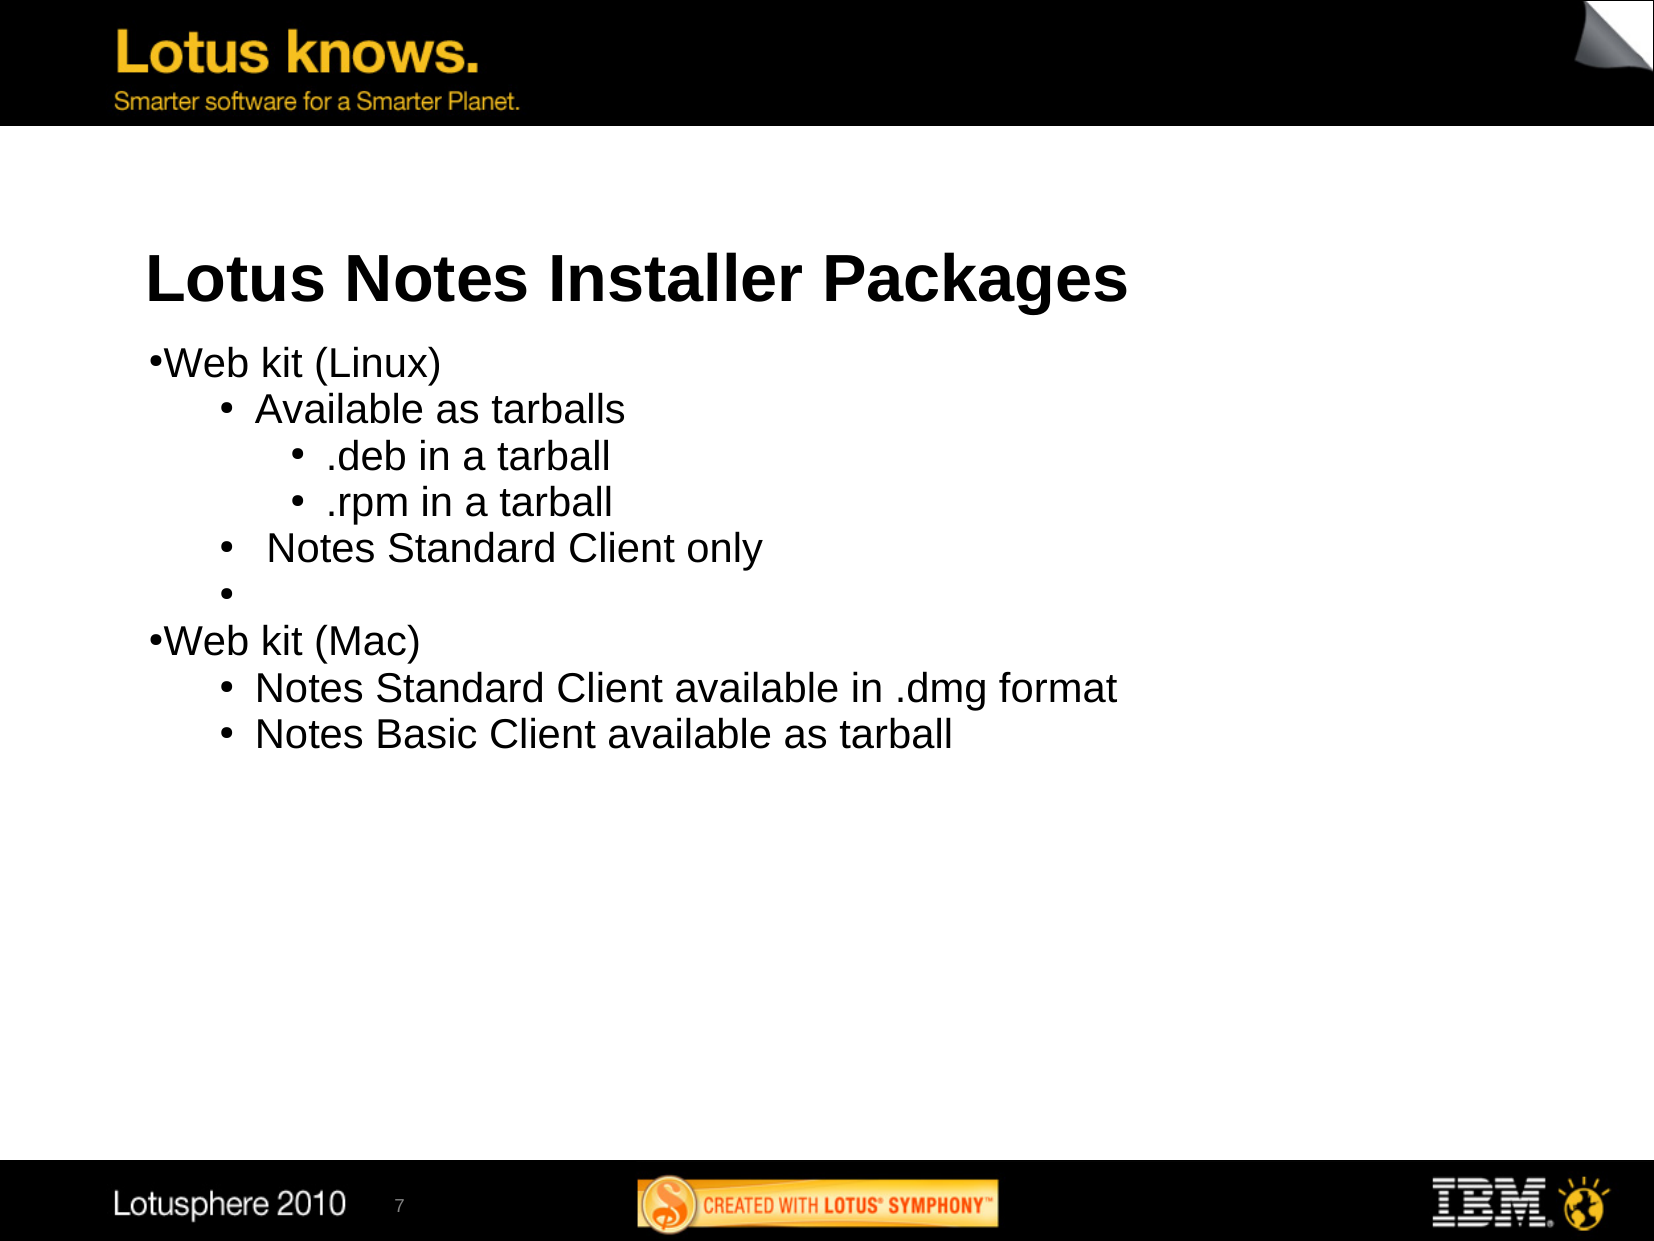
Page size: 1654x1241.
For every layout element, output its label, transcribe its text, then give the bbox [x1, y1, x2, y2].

picture [1, 1161, 1653, 1241]
title Lotus Notes Installer Packages [145, 144, 1513, 316]
picture [1, 1, 1653, 125]
text_box Web kit (Linux) Available as tarballs .deb in a tarball .rpm in a tarball Notes Standard Client only Web kit (Mac) Notes Standard Client available in .dmg format Notes Basic Client available as tarball [148, 323, 1418, 774]
